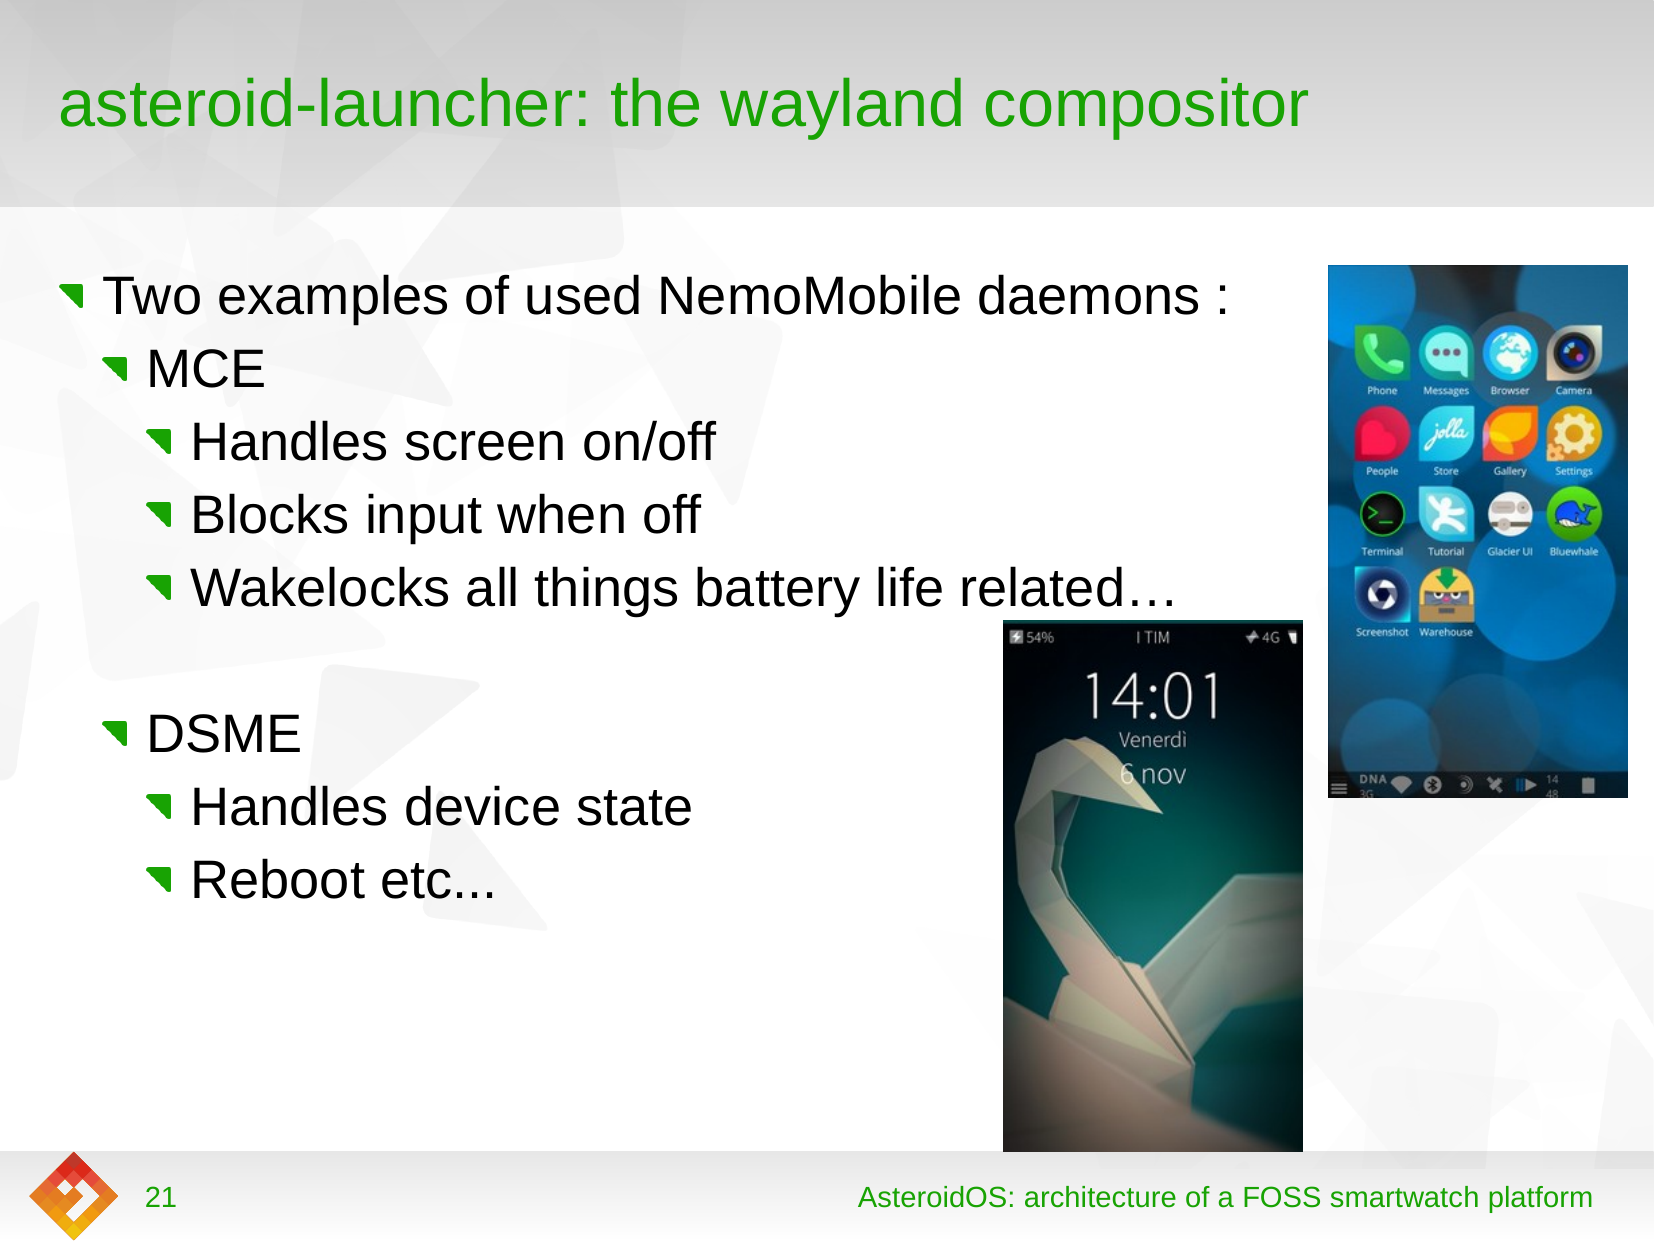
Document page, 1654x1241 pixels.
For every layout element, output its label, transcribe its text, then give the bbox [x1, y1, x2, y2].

picture [915, 265, 1654, 1169]
picture [0, 0, 783, 931]
title asteroid-launcher: the wayland compositor [59, 29, 1595, 178]
list Two examples of used NemoMobile daemons : MCE Handles screen on/off Blocks input when off Wakelocks all things battery life related… DSME Handles device state Reboot etc... [59, 265, 1595, 1056]
